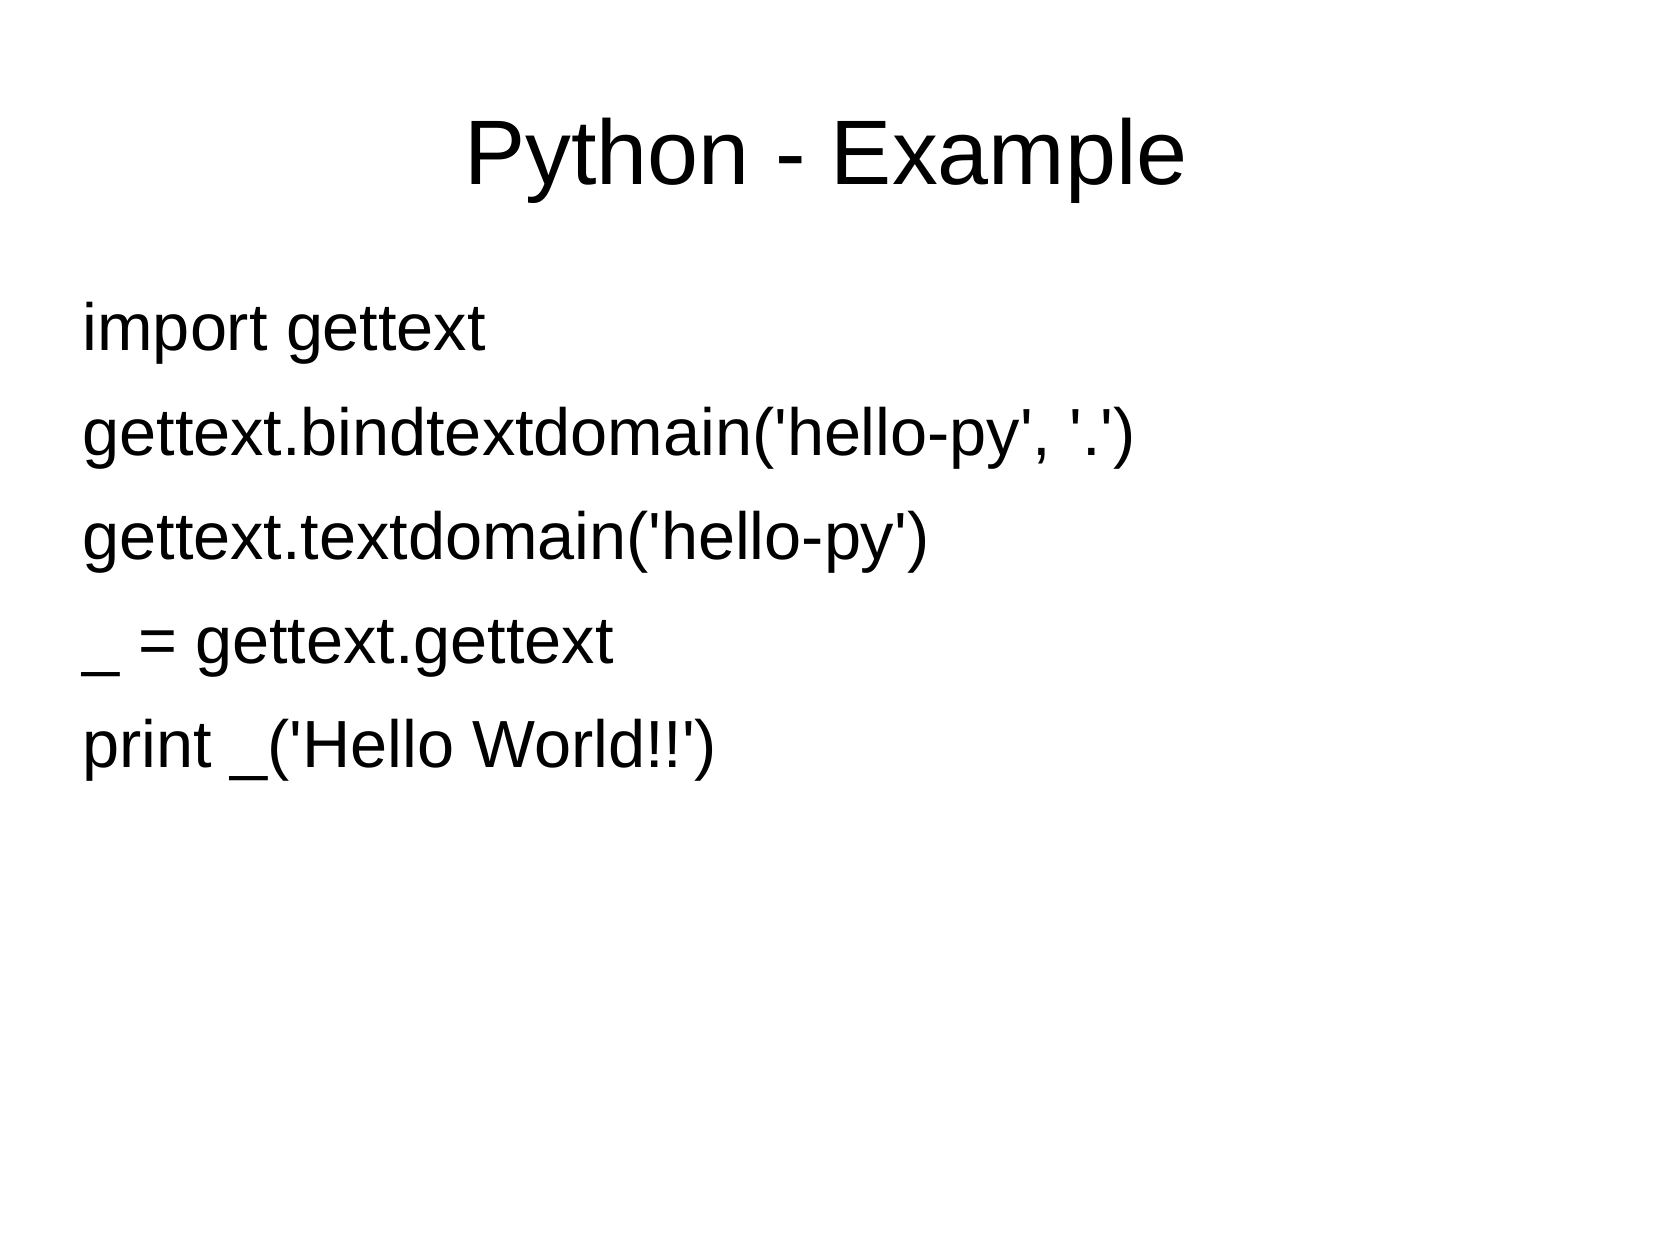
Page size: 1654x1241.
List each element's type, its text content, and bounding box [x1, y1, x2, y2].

title Python - Example [82, 49, 1571, 257]
list import gettext gettext.bindtextdomain('hello-py', '.') gettext.textdomain('hello-py') _ = gettext.gettext print _('Hello World!!') [82, 290, 1571, 1010]
